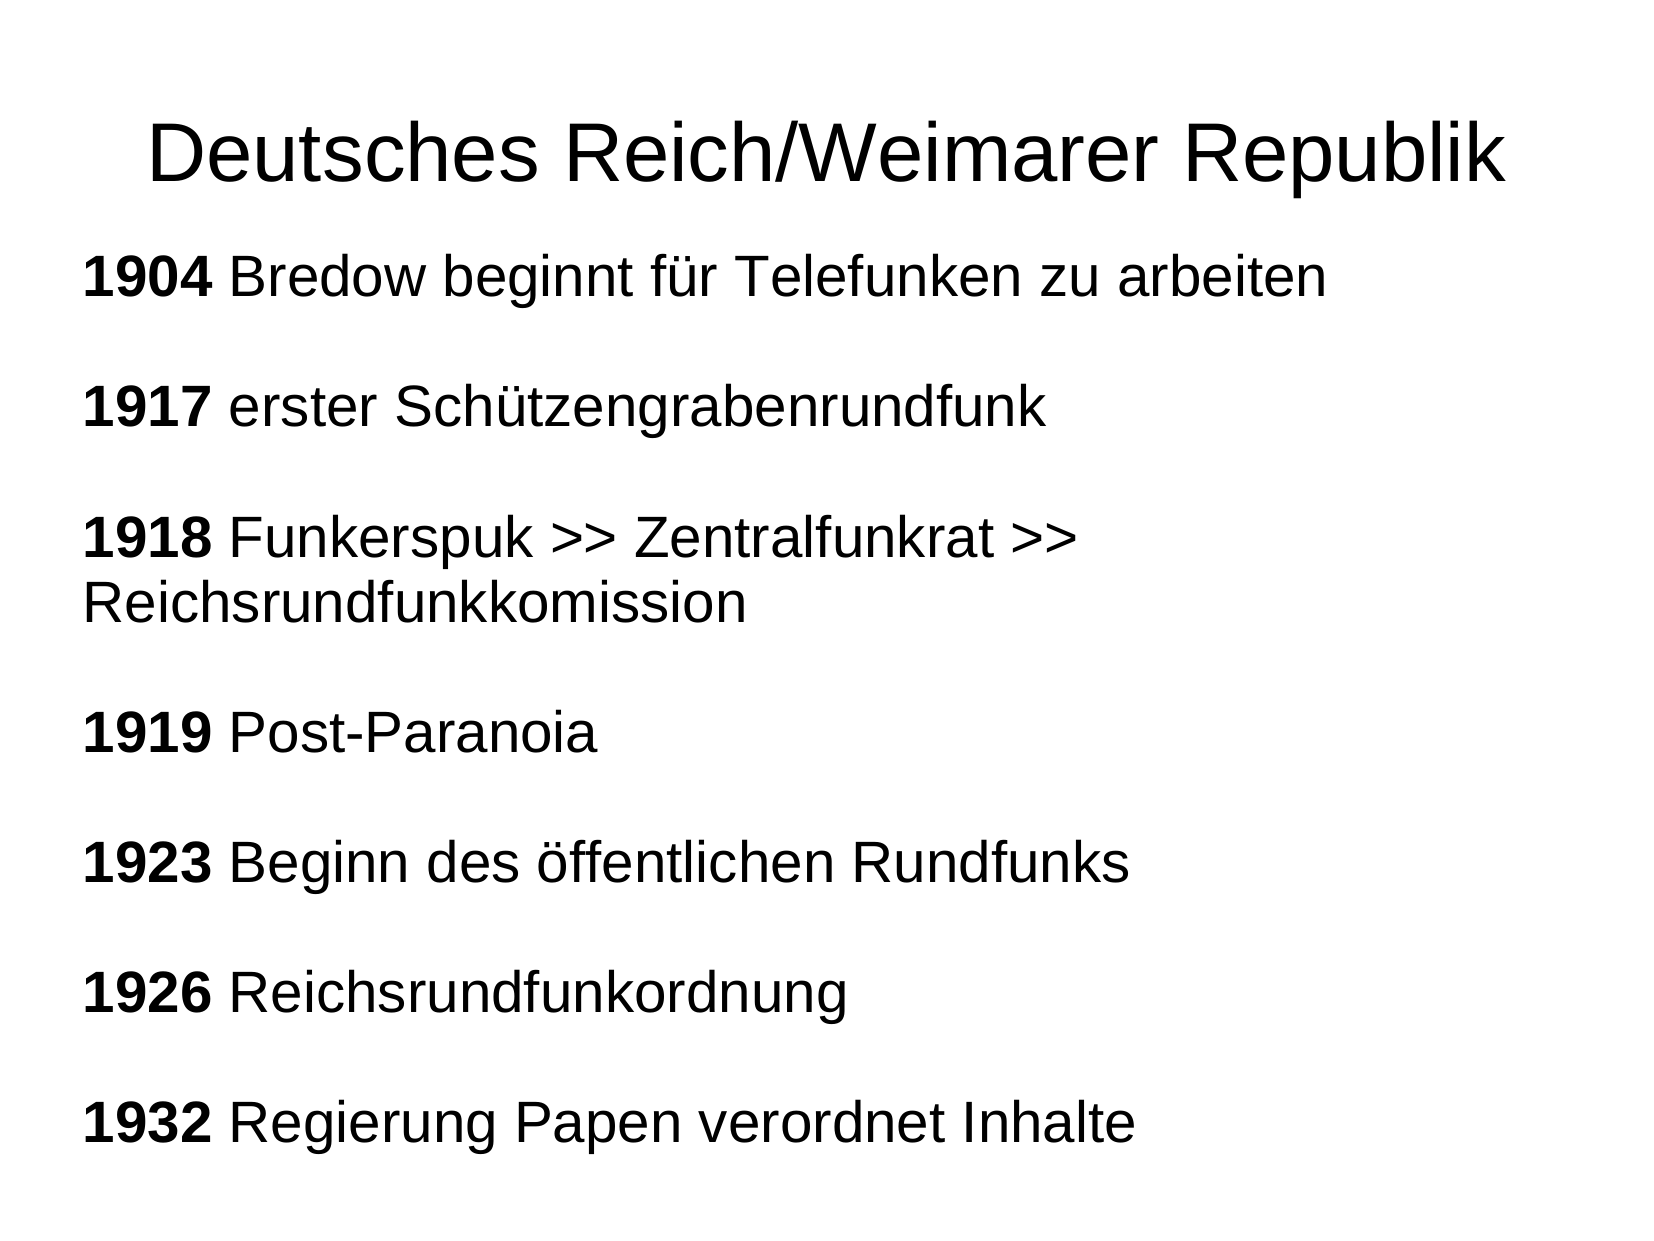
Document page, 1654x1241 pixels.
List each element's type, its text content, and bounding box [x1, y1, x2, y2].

title Deutsches Reich/Weimarer Republik [82, 49, 1571, 239]
subtitle 1904 Bredow beginnt für Telefunken zu arbeiten 1917 erster Schützengrabenrundfunk 1918 Funkerspuk >> Zentralfunkrat >> Reichsrundfunkkomission 1919 Post-Paranoia 1923 Beginn des öffentlichen Rundfunks 1926 Reichsrundfunkordnung 1932 Regierung Papen verordnet Inhalte [82, 239, 1571, 1159]
